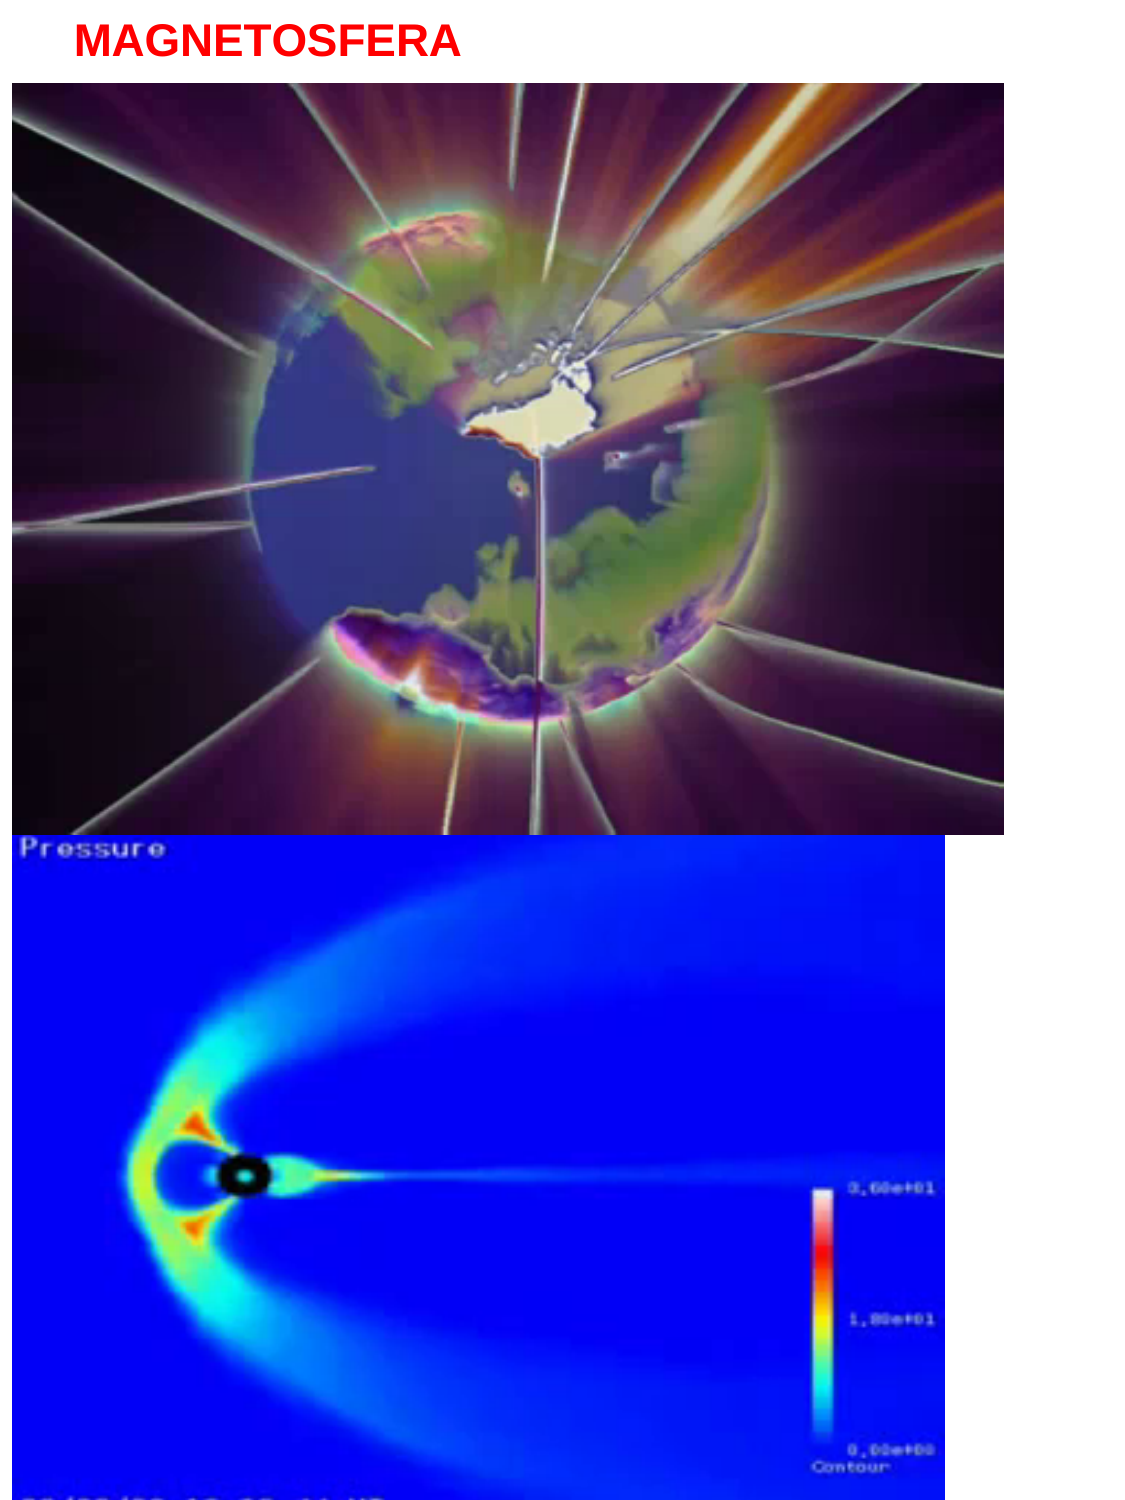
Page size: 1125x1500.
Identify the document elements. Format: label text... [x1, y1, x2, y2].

text_box MAGNETOSFERA [59, 11, 815, 81]
text_box [11, 82, 1004, 1500]
